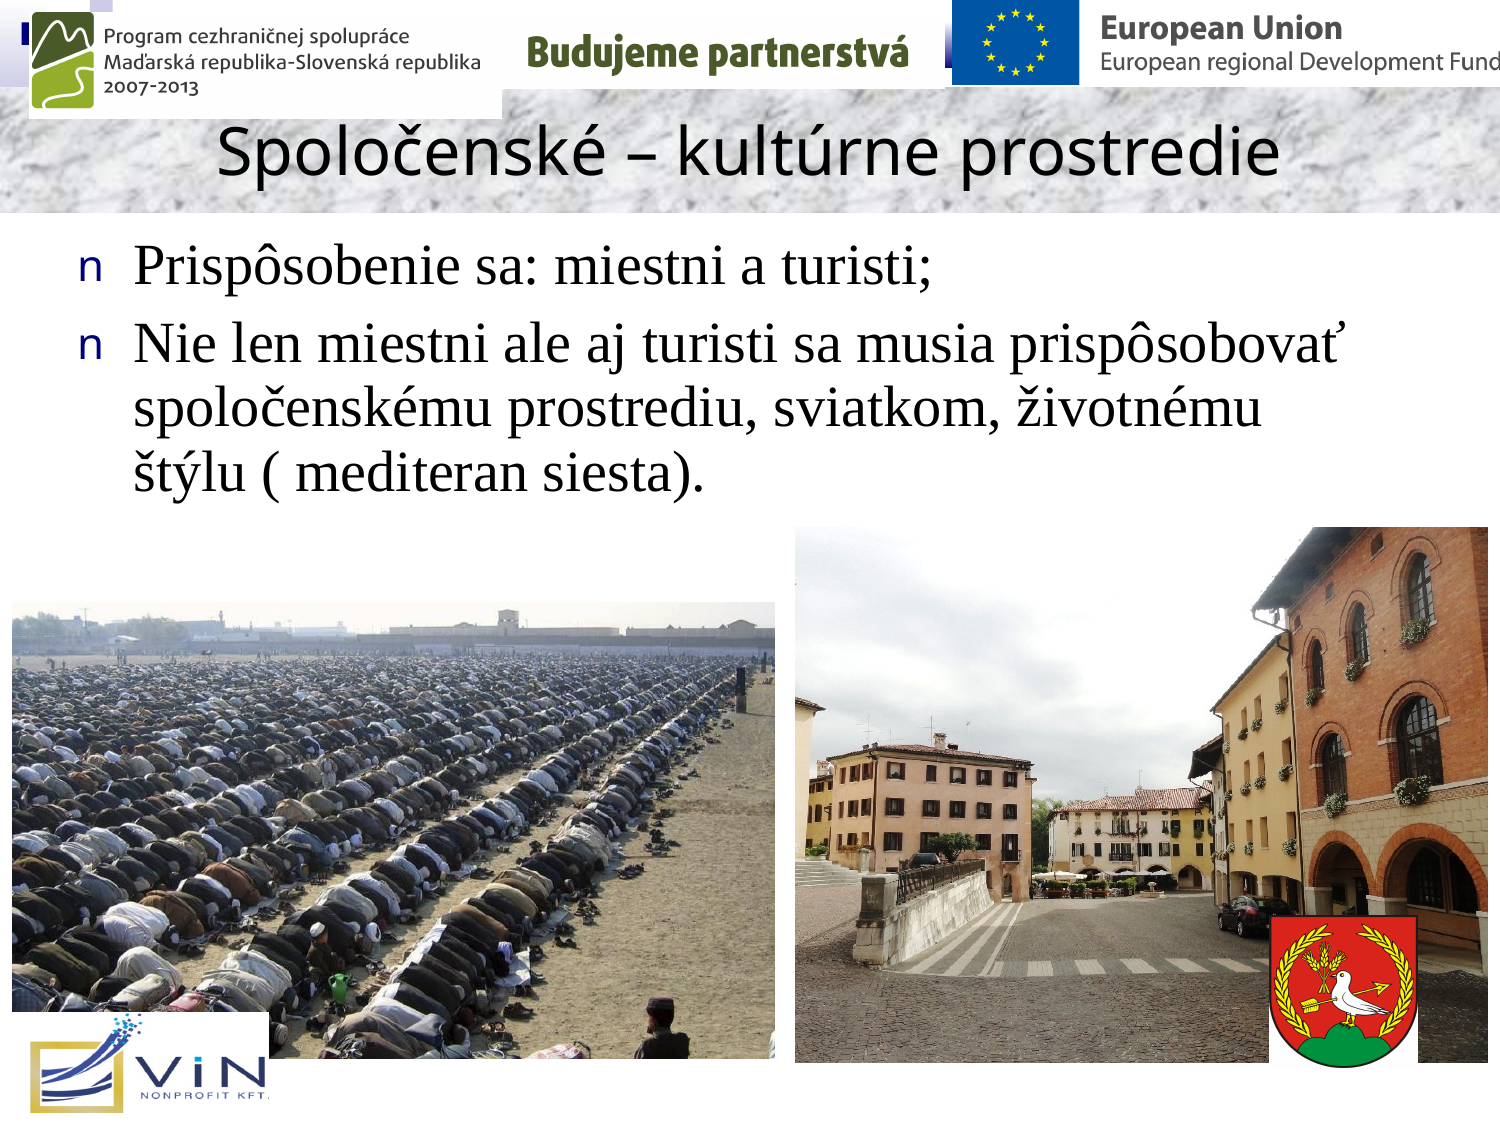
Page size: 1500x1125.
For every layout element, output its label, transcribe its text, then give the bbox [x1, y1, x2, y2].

picture [7, 602, 775, 1113]
title Spoločenské – kultúrne prostredie [0, 87, 1500, 213]
list Prispôsobenie sa: miestni a turisti; Nie len miestni ale aj turisti sa musia prispôsobovať spoločenskému prostrediu, sviatkom, životnému štýlu ( mediteran siesta). [62, 224, 1400, 600]
picture [29, 12, 945, 119]
picture [795, 527, 1488, 1068]
picture [952, 0, 1500, 87]
